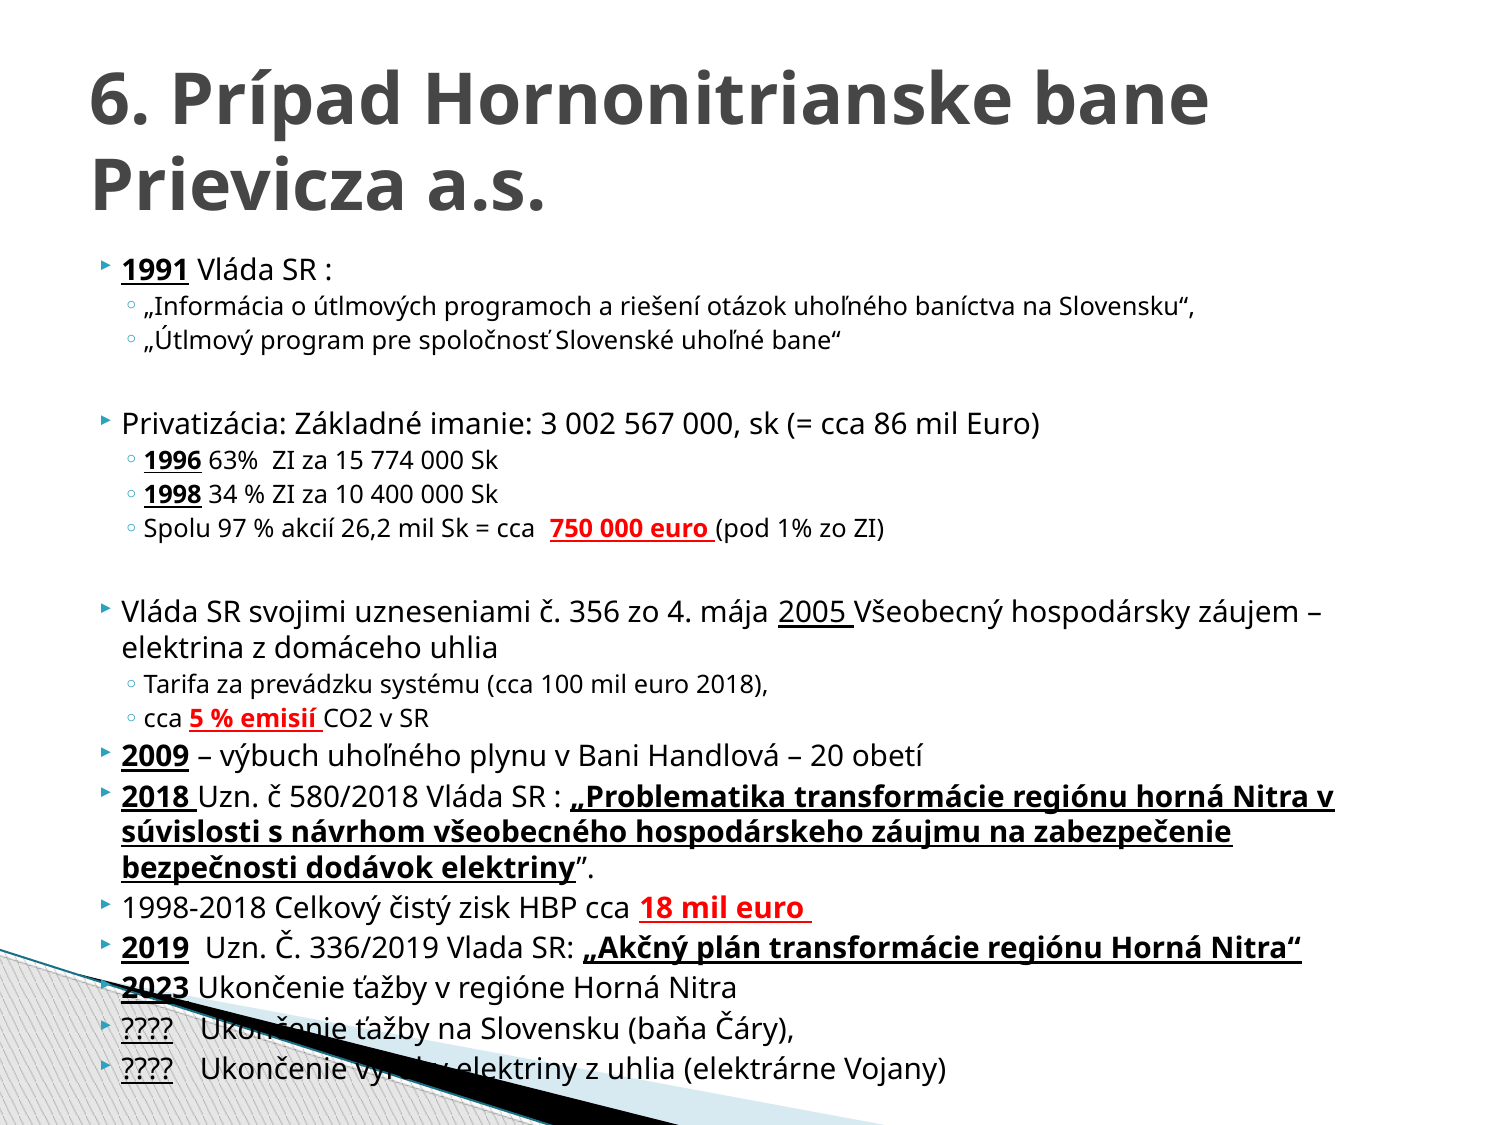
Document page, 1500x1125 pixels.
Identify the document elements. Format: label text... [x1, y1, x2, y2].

list 1991 Vláda SR : „Informácia o útlmových programoch a riešení otázok uhoľného baníctva na Slovensku“, „Útlmový program pre spoločnosť Slovenské uhoľné bane“ Privatizácia: Základné imanie: 3 002 567 000, sk (= cca 86 mil Euro) 1996 63% ZI za 15 774 000 Sk 1998 34 % ZI za 10 400 000 Sk Spolu 97 % akcií 26,2 mil Sk = cca 750 000 euro (pod 1% zo ZI) Vláda SR svojimi uzneseniami č. 356 zo 4. mája 2005 Všeobecný hospodársky záujem – elektrina z domáceho uhlia Tarifa za prevádzku systému (cca 100 mil euro 2018), cca 5 % emisií CO2 v SR 2009 – výbuch uhoľného plynu v Bani Handlová – 20 obetí 2018 Uzn. č 580/2018 Vláda SR : „Problematika transformácie regiónu horná Nitra v súvislosti s návrhom všeobecného hospodárskeho záujmu na zabezpečenie bezpečnosti dodávok elektriny”. 1998-2018 Celkový čistý zisk HBP cca 18 mil euro 2019 Uzn. Č. 336/2019 Vlada SR: „Akčný plán transformácie regiónu Horná Nitra“ 2023 Ukončenie ťažby v regióne Horná Nitra ???? Ukončenie ťažby na Slovensku (baňa Čáry), ???? Ukončenie výroby elektriny z uhlia (elektrárne Vojany) [75, 243, 1425, 1094]
title 6. Prípad Hornonitrianske bane Prievicza a.s. [75, 45, 1425, 233]
